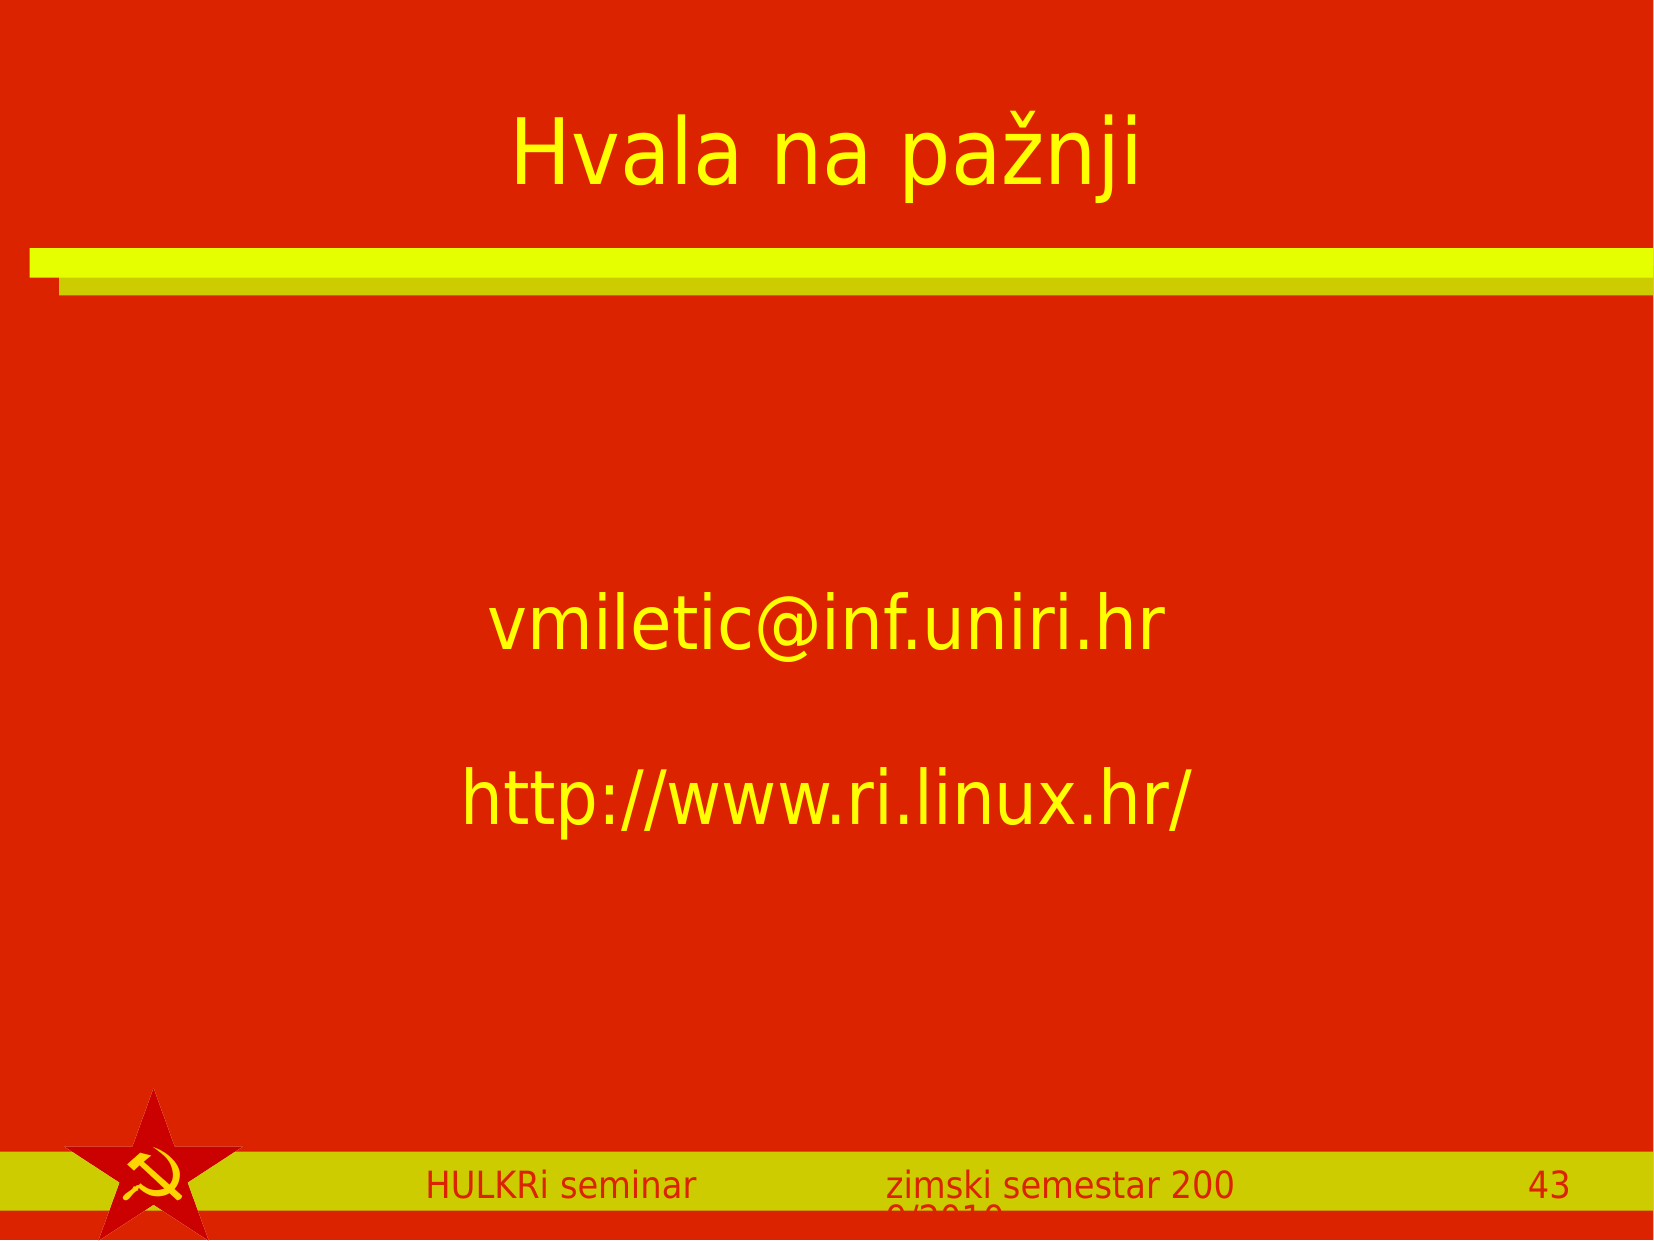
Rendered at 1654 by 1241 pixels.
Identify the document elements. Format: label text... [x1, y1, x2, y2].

title Hvala na pažnji [82, 56, 1571, 250]
picture [64, 1088, 243, 1241]
subtitle vmiletic@inf.uniri.hr http://www.ri.linux.hr/ [82, 309, 1571, 1114]
